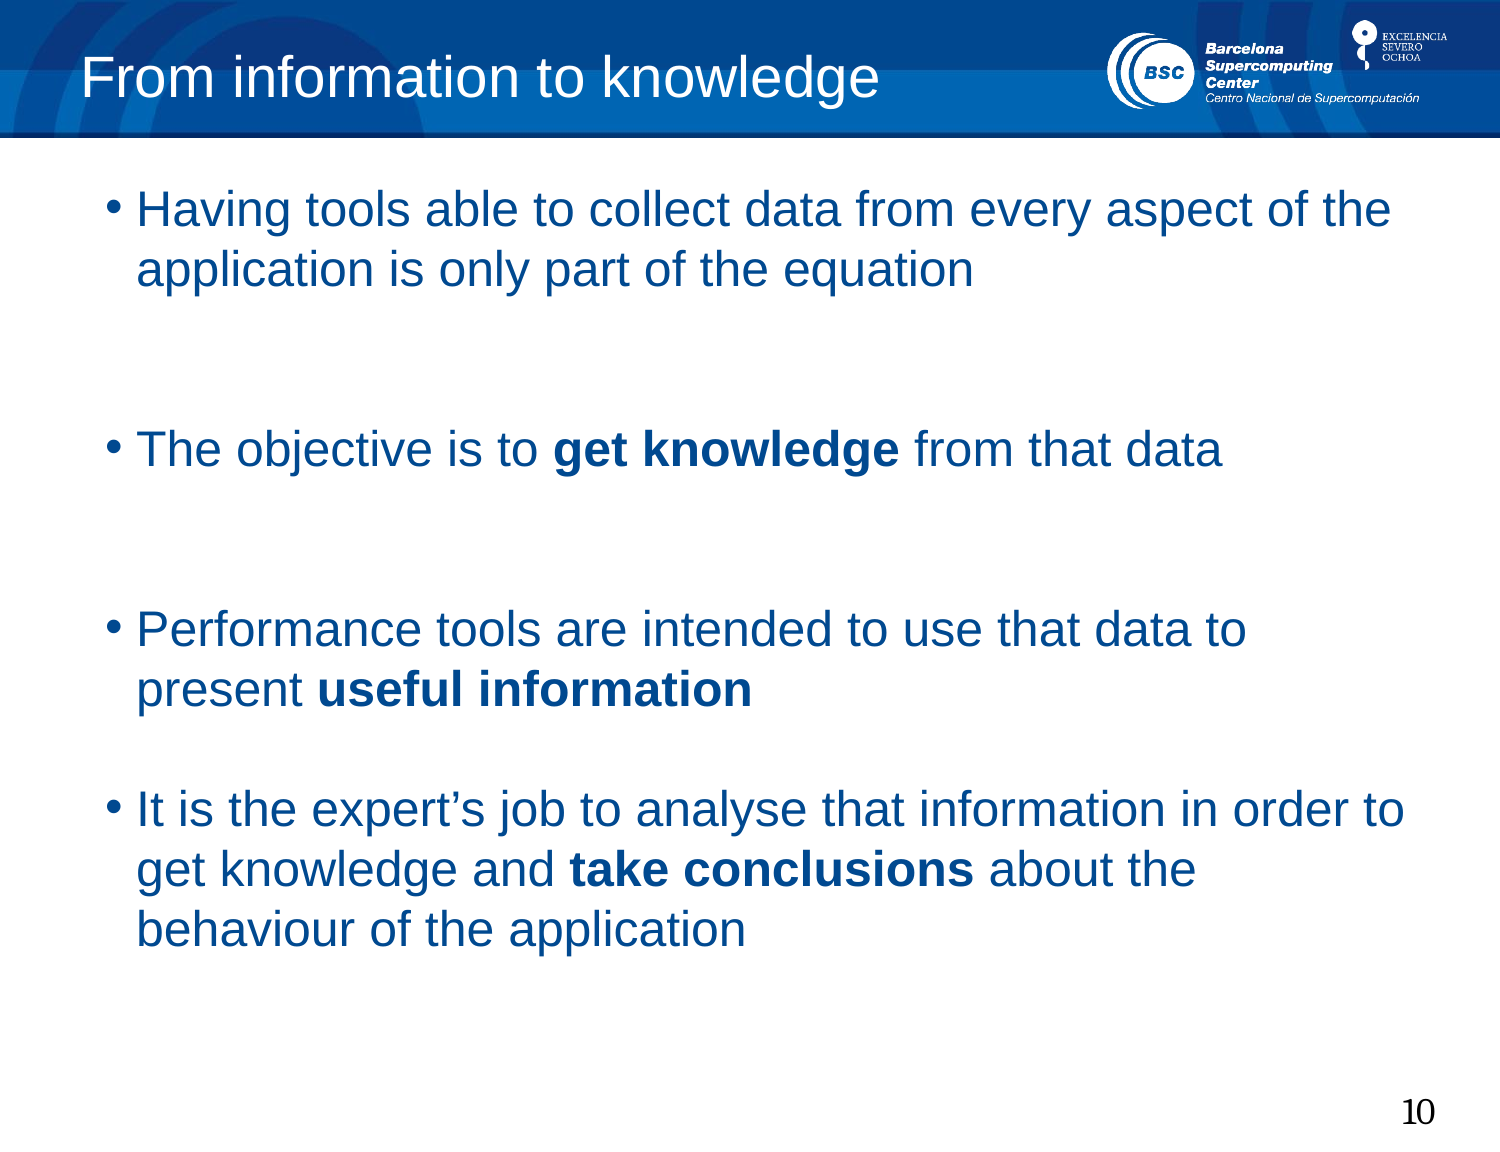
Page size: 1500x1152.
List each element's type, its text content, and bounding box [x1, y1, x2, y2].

list Having tools able to collect data from every aspect of the application is only part of the equation The objective is to get knowledge from that data Performance tools are intended to use that data to present useful information It is the expert’s job to analyse that information in order to get knowledge and take conclusions about the behaviour of the application [64, 161, 1432, 1068]
picture [0, 0, 1500, 138]
title From information to knowledge [65, 23, 1081, 138]
